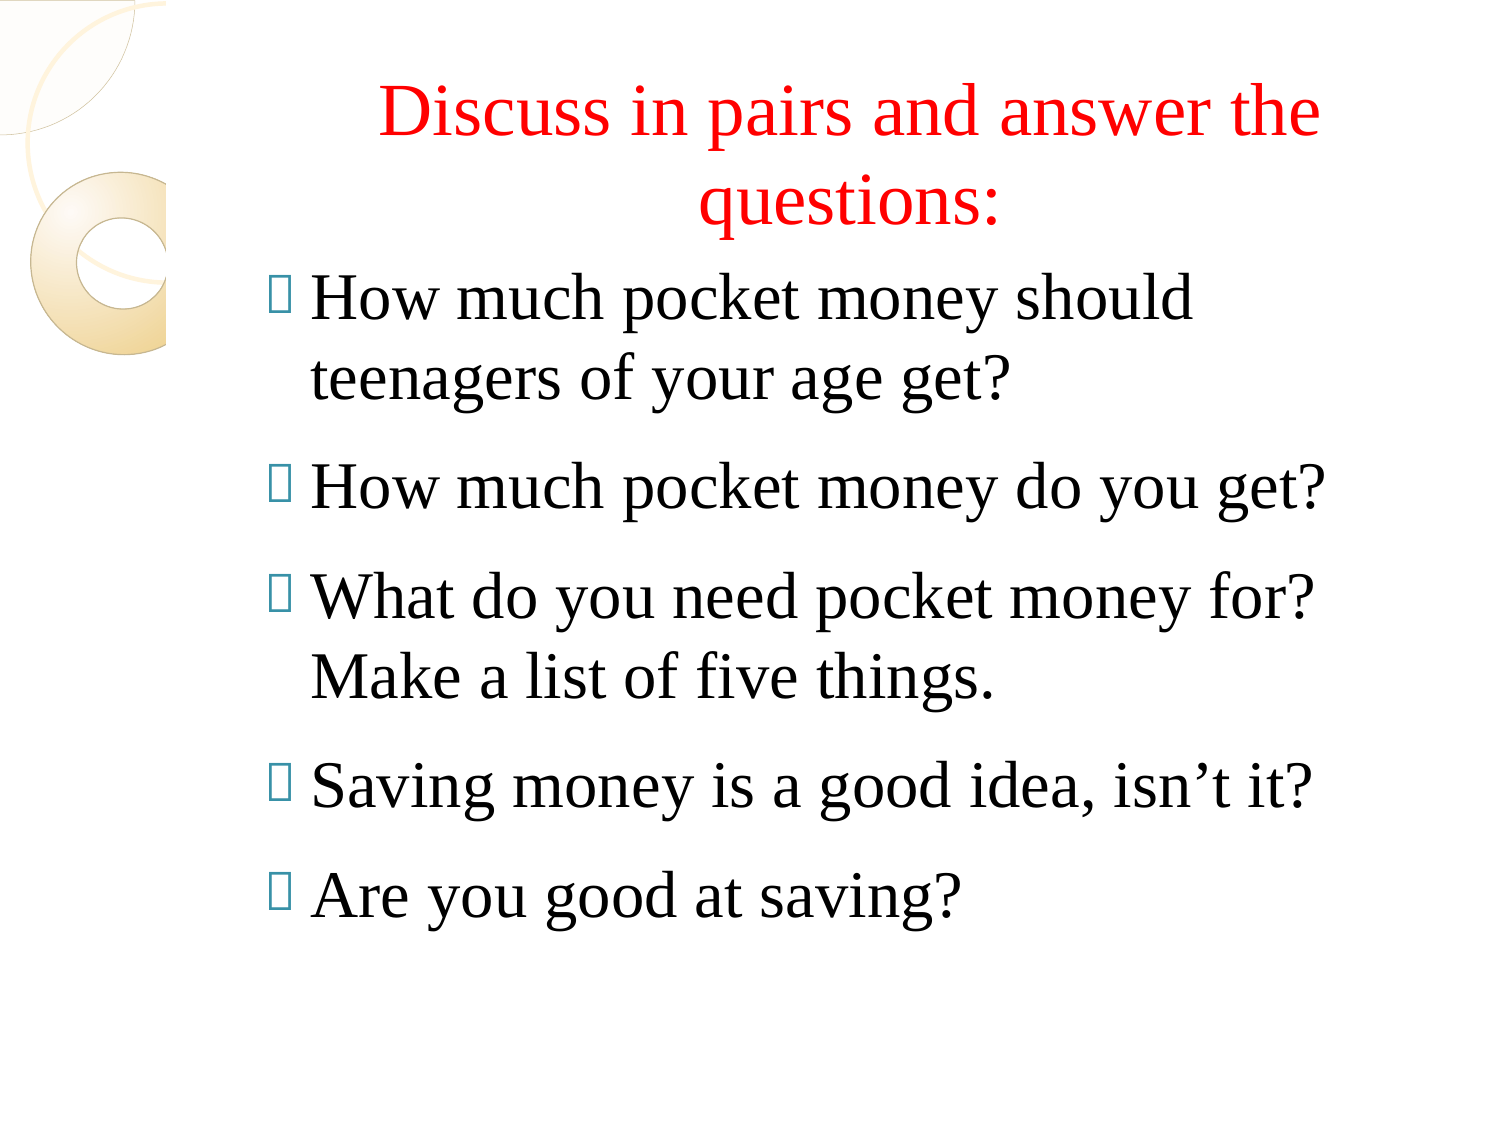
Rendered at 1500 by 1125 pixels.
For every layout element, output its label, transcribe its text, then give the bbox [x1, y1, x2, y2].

title Discuss in pairs and answer the questions: [235, 45, 1466, 237]
list How much pocket money should teenagers of your age get? How much pocket money do you get? What do you need pocket money for? Make a list of five things. Saving money is a good idea, isn’t it? Are you good at saving? [235, 237, 1466, 1025]
